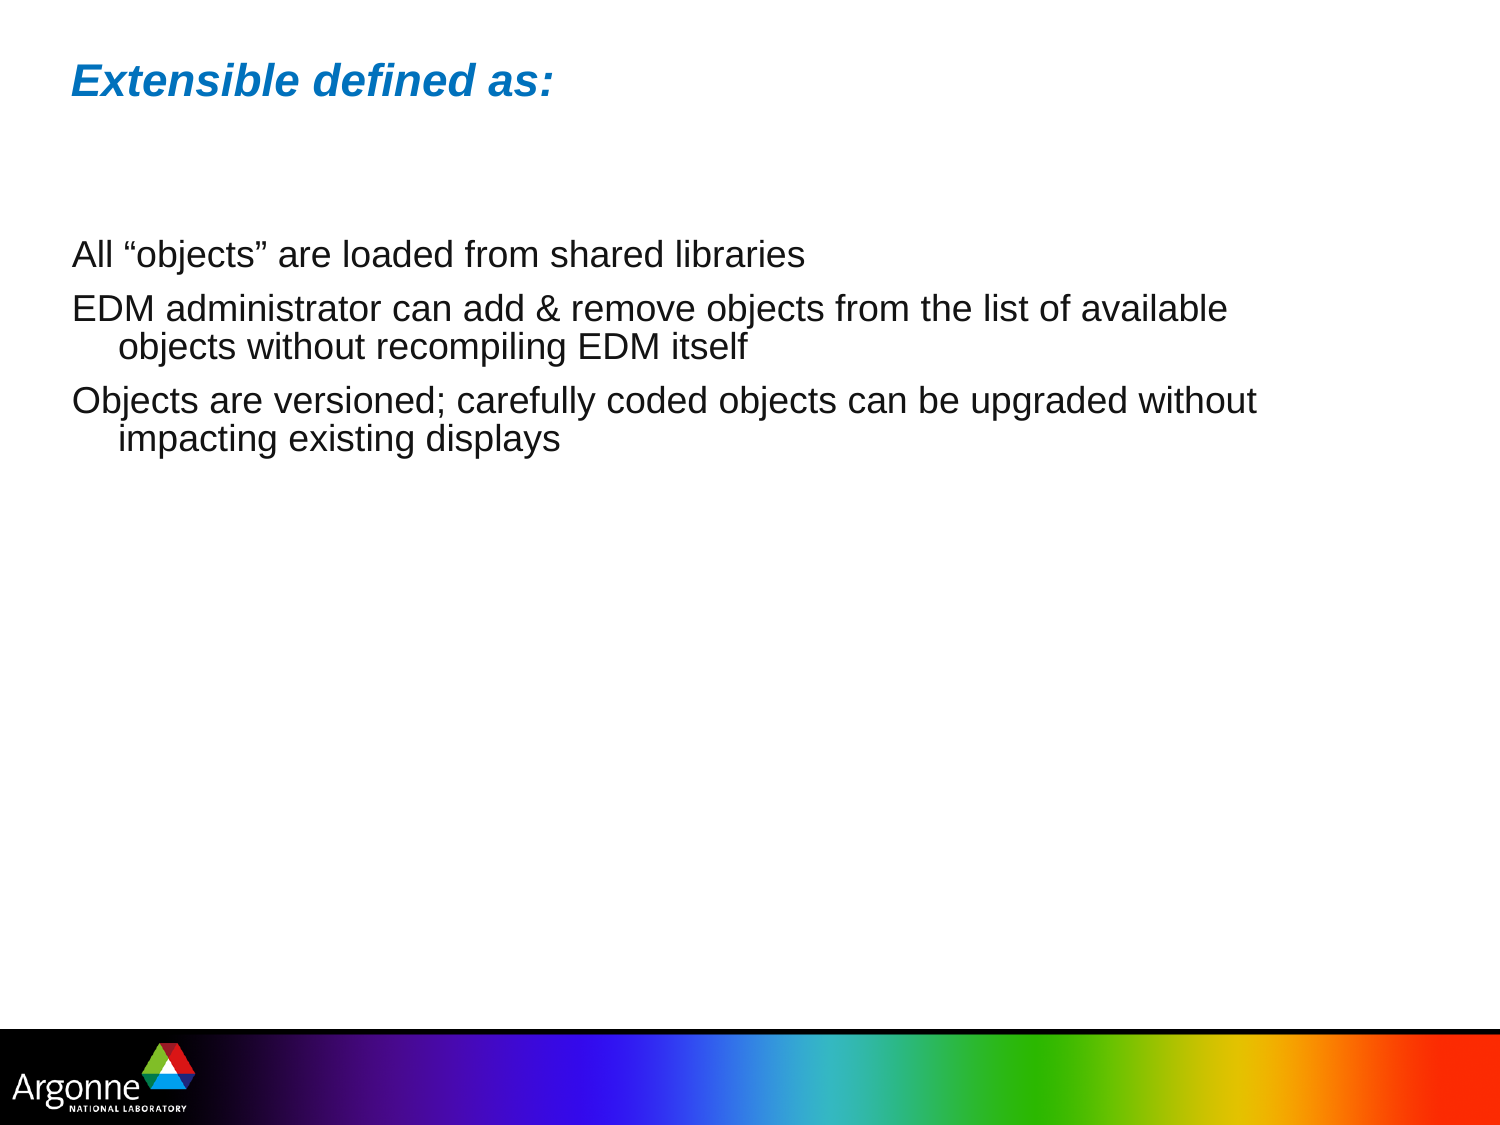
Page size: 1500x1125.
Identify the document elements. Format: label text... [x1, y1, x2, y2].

list All “objects” are loaded from shared libraries EDM administrator can add & remove objects from the list of available objects without recompiling EDM itself Objects are versioned; carefully coded objects can be upgraded without impacting existing displays [56, 229, 1359, 740]
title Extensible defined as: [55, 40, 1361, 125]
picture [0, 1029, 1500, 1125]
